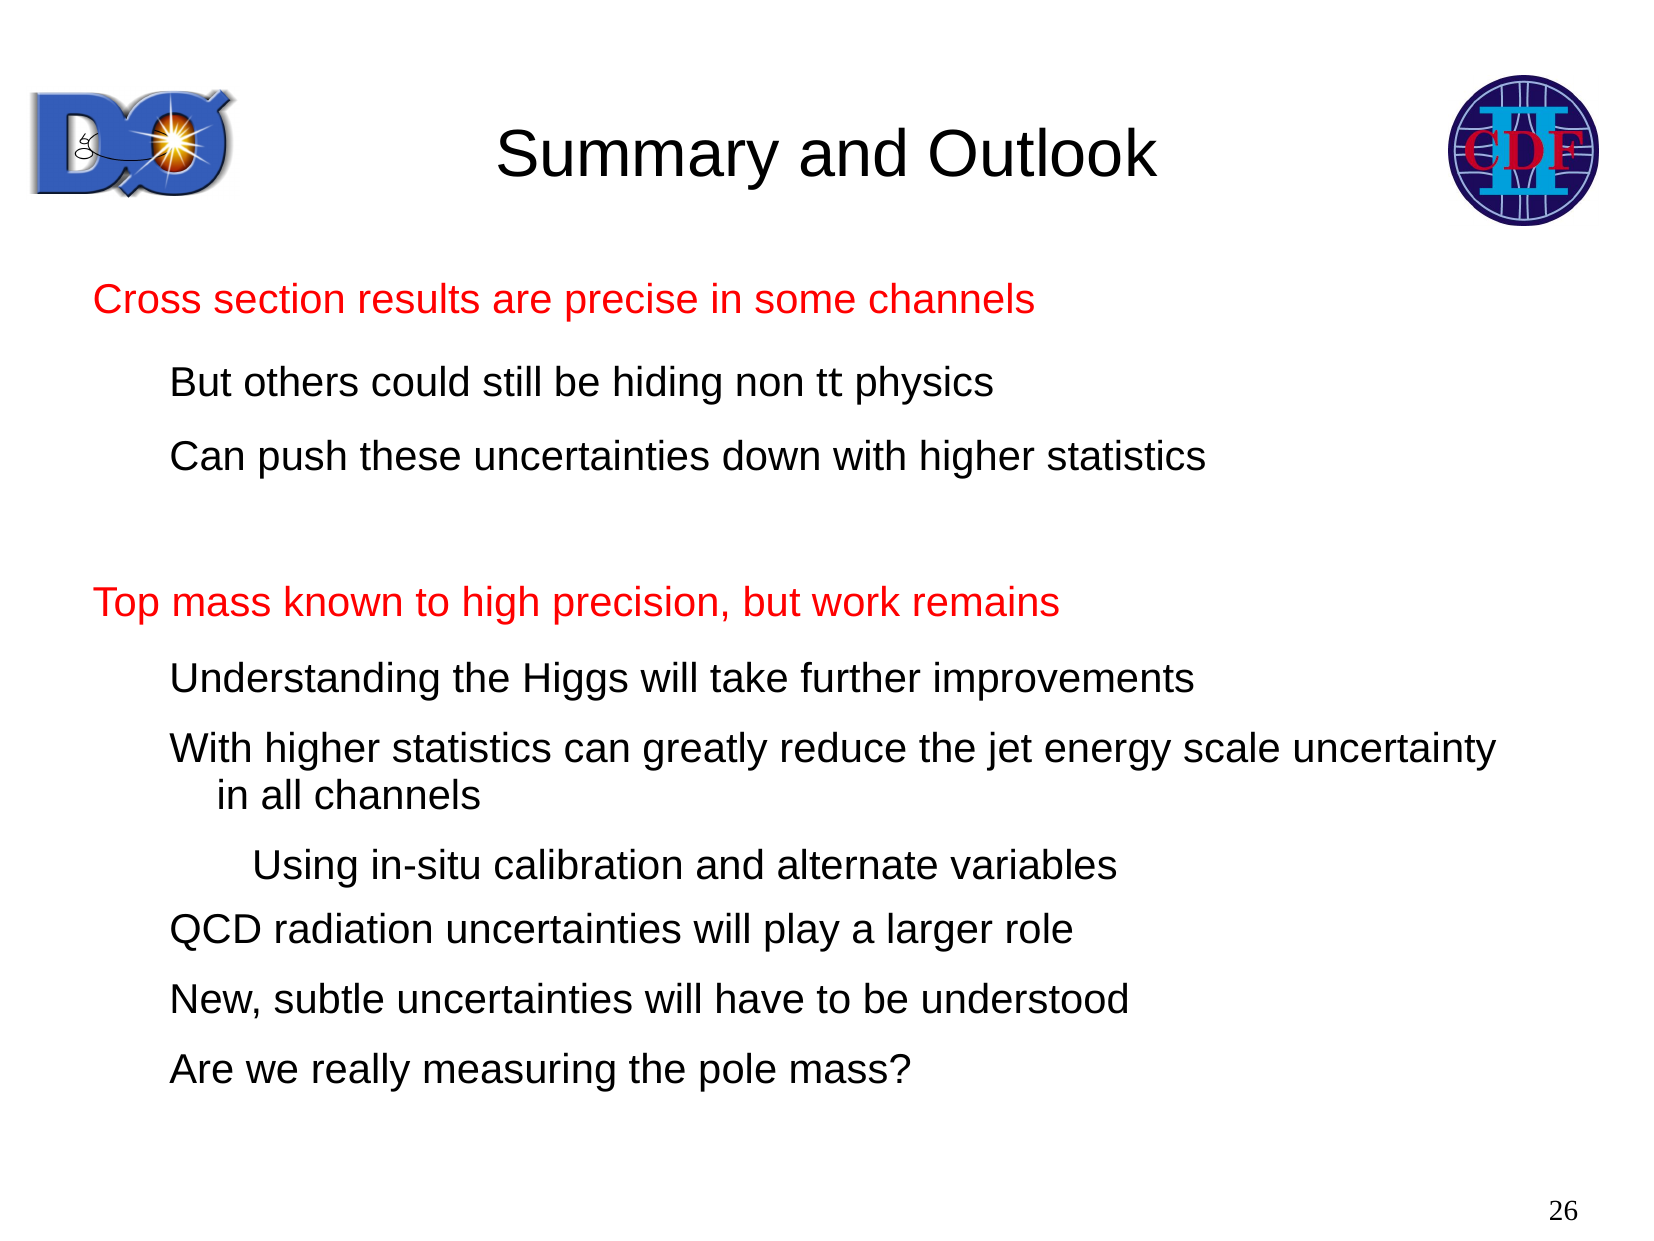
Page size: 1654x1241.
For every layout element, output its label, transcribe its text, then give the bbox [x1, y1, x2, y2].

list Cross section results are precise in some channels But others could still be hiding non tt physics Can push these uncertainties down with higher statistics Top mass known to high precision, but work remains Understanding the Higgs will take further improvements With higher statistics can greatly reduce the jet energy scale uncertainty in all channels Using in-situ calibration and alternate variables QCD radiation uncertainties will play a larger role New, subtle uncertainties will have to be understood Are we really measuring the pole mass? [74, 276, 1501, 1177]
picture [1571, 75, 1599, 226]
title Summary and Outlook [82, 49, 1571, 257]
picture [26, 86, 82, 200]
